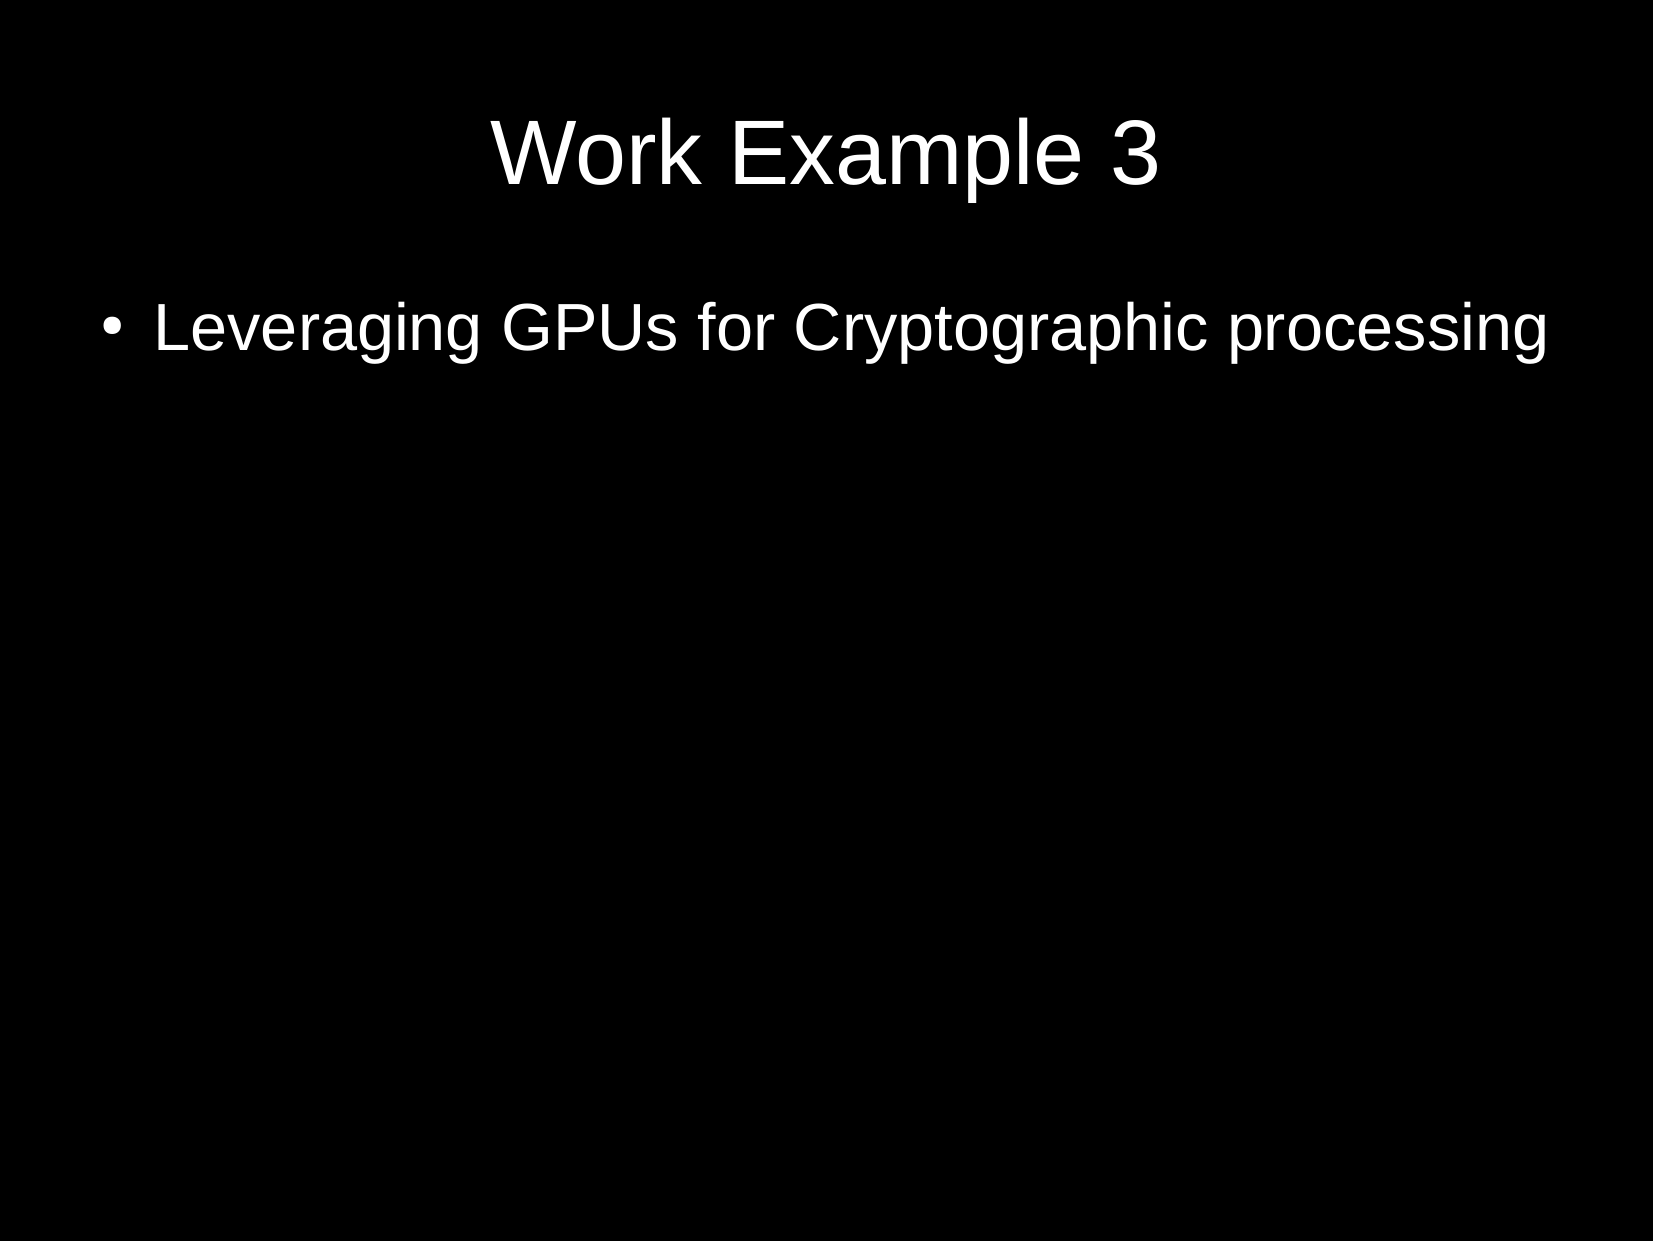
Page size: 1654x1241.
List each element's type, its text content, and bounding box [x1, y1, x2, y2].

title Work Example 3 [82, 49, 1571, 257]
list Leveraging GPUs for Cryptographic processing [82, 290, 1571, 1010]
